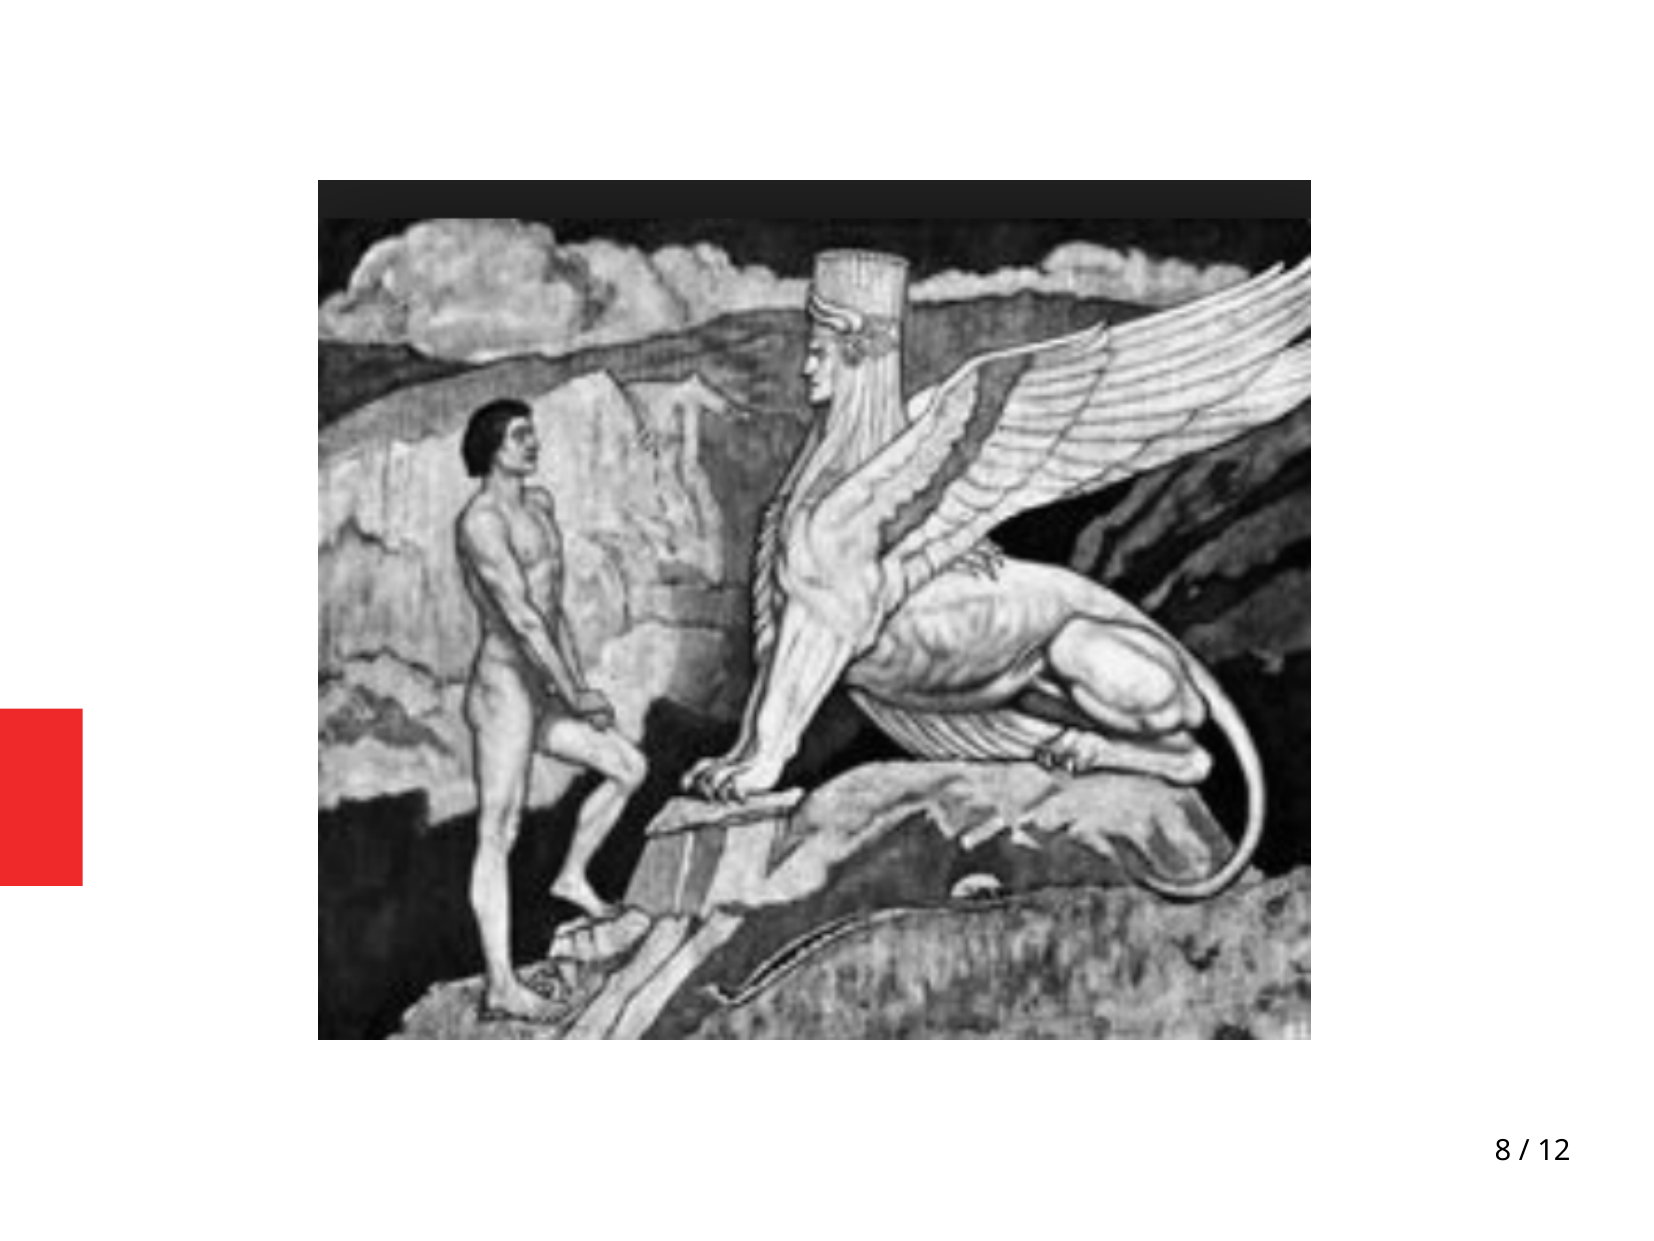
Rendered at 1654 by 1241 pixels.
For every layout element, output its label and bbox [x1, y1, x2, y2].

picture [318, 180, 1311, 1040]
